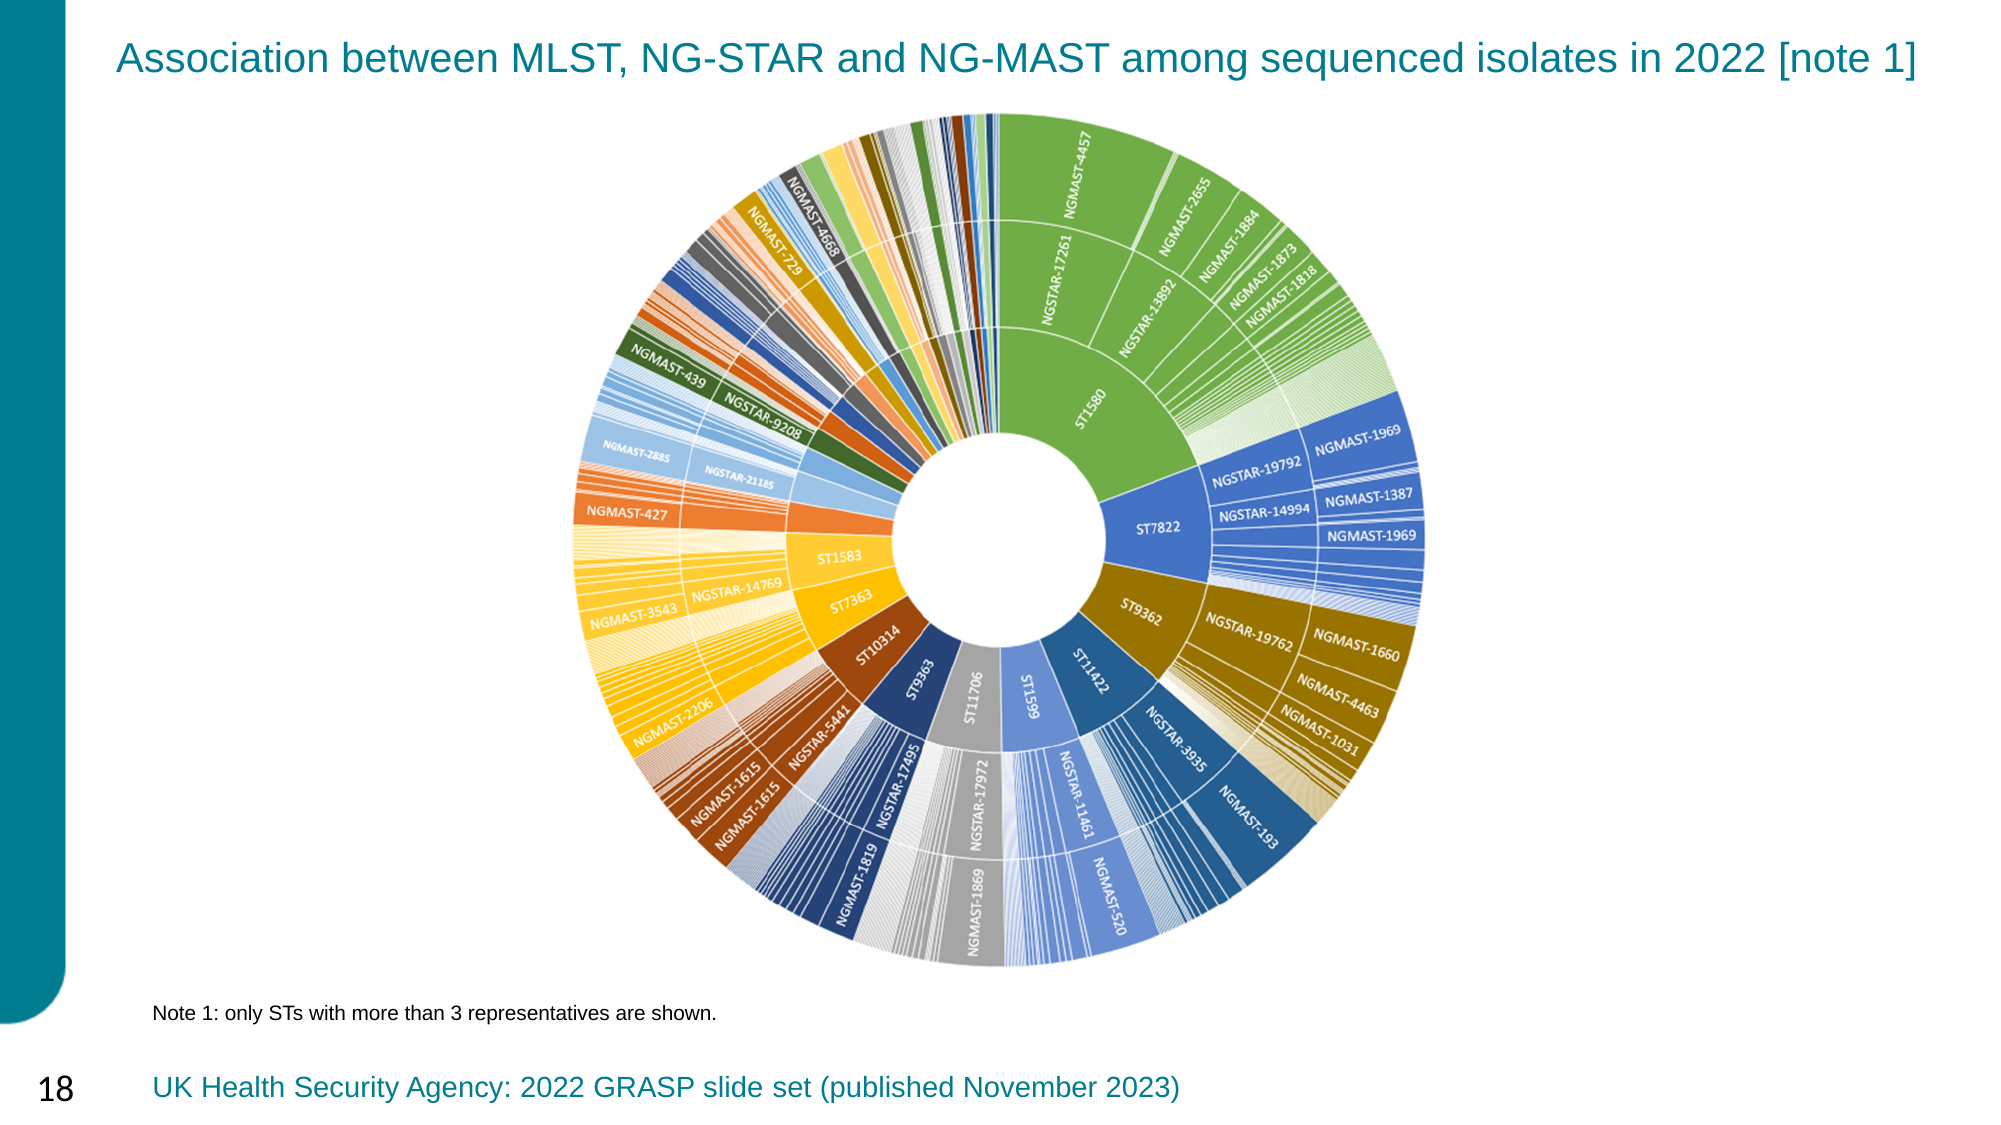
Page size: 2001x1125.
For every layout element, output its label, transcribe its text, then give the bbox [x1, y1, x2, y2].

picture [536, 112, 1464, 968]
title Association between MLST, NG-STAR and NG-MAST among sequenced isolates in 2022 [note 1] [101, 29, 1934, 113]
text_box [21, 1056, 120, 1117]
text_box UK Health Security Agency: 2022 GRASP slide set (published November 2023) [137, 1056, 1780, 1116]
list Note 1: only STs with more than 3 representatives are shown. [137, 991, 1066, 1036]
